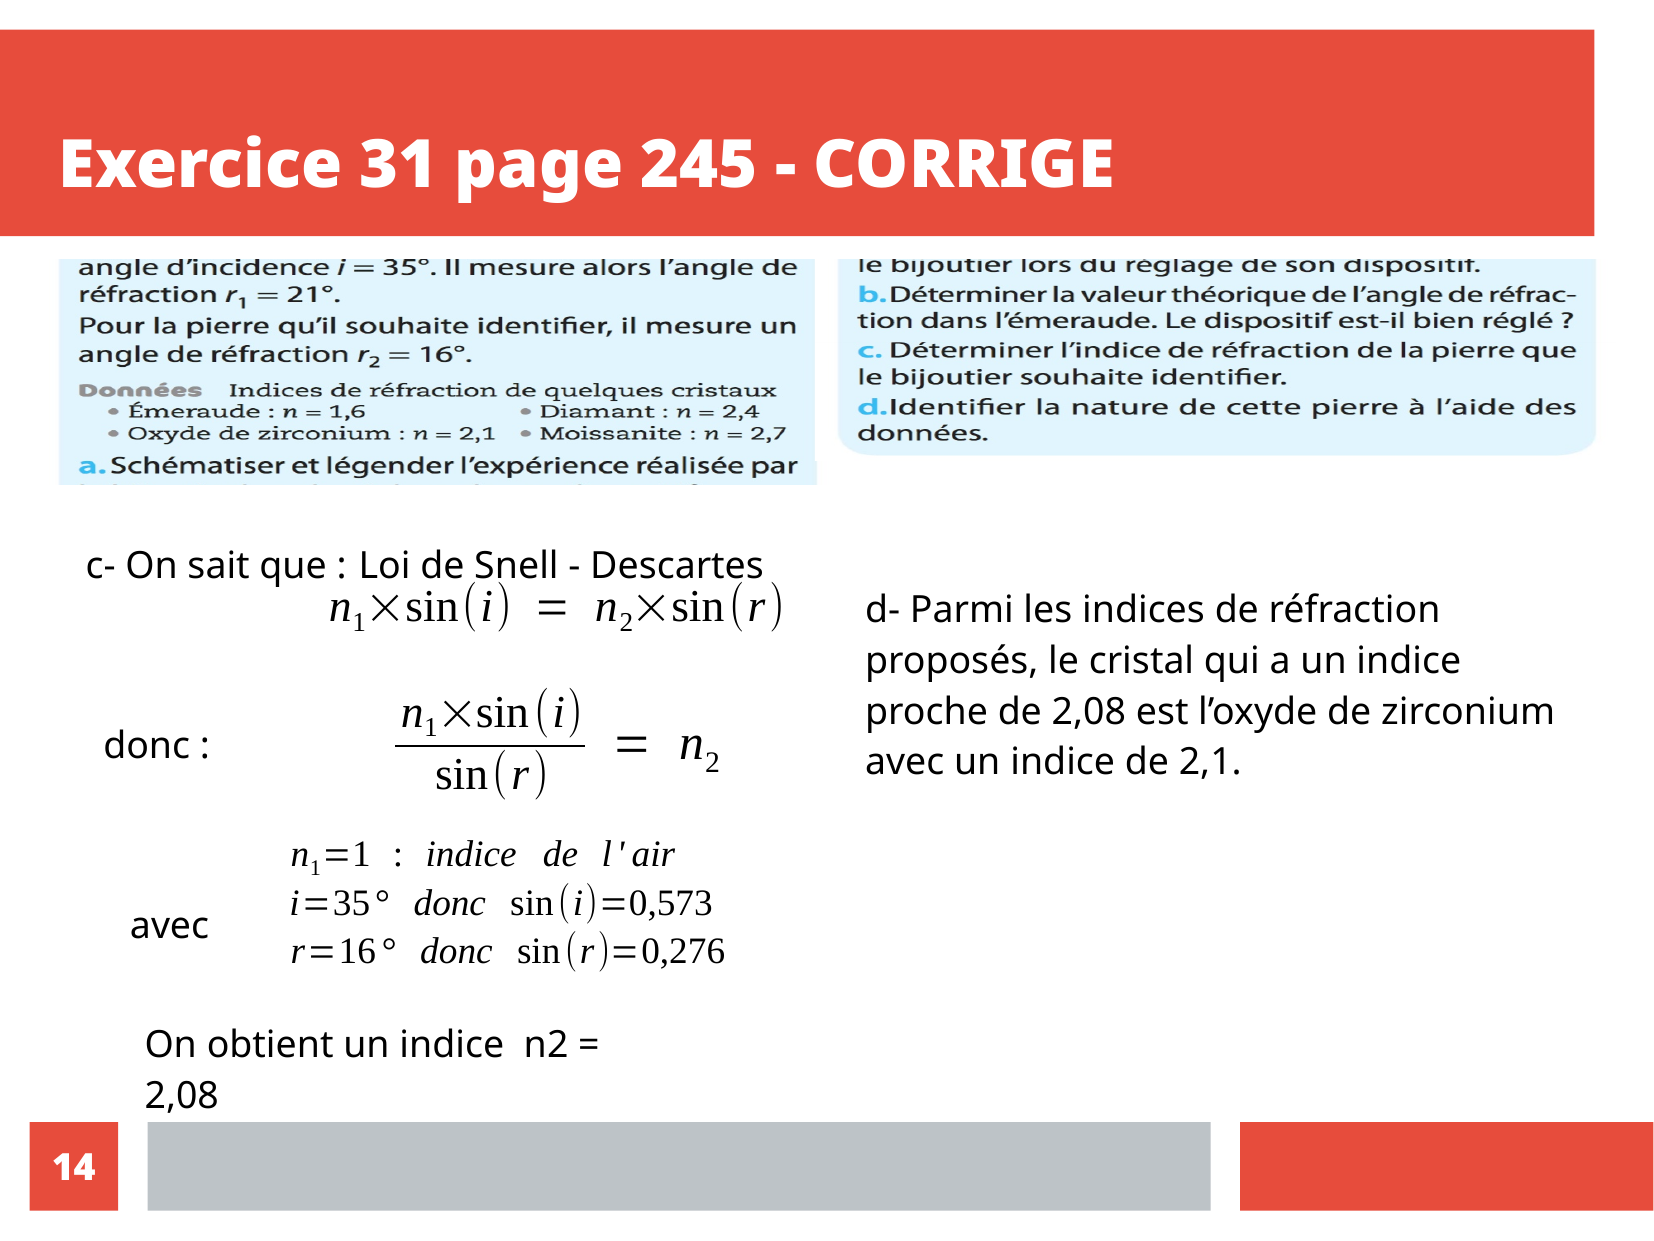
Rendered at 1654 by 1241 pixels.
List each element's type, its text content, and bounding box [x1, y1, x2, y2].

picture [35, 259, 1616, 485]
text_box c- On sait que : [70, 531, 343, 594]
chart [322, 579, 792, 638]
title Exercice 31 page 245 - CORRIGE [59, 59, 1595, 207]
text_box Loi de Snell - Descartes [343, 531, 733, 594]
chart [388, 685, 726, 804]
text_box donc : [88, 711, 312, 774]
chart [283, 832, 733, 974]
text_box d- Parmi les indices de réfraction proposés, le cristal qui a un indice proche de 2,08 est l’oxyde de zirconium avec un indice de 2,1. [850, 574, 1595, 827]
text_box avec [115, 890, 283, 953]
text_box On obtient un indice n2 = 2,08 [129, 1009, 650, 1072]
